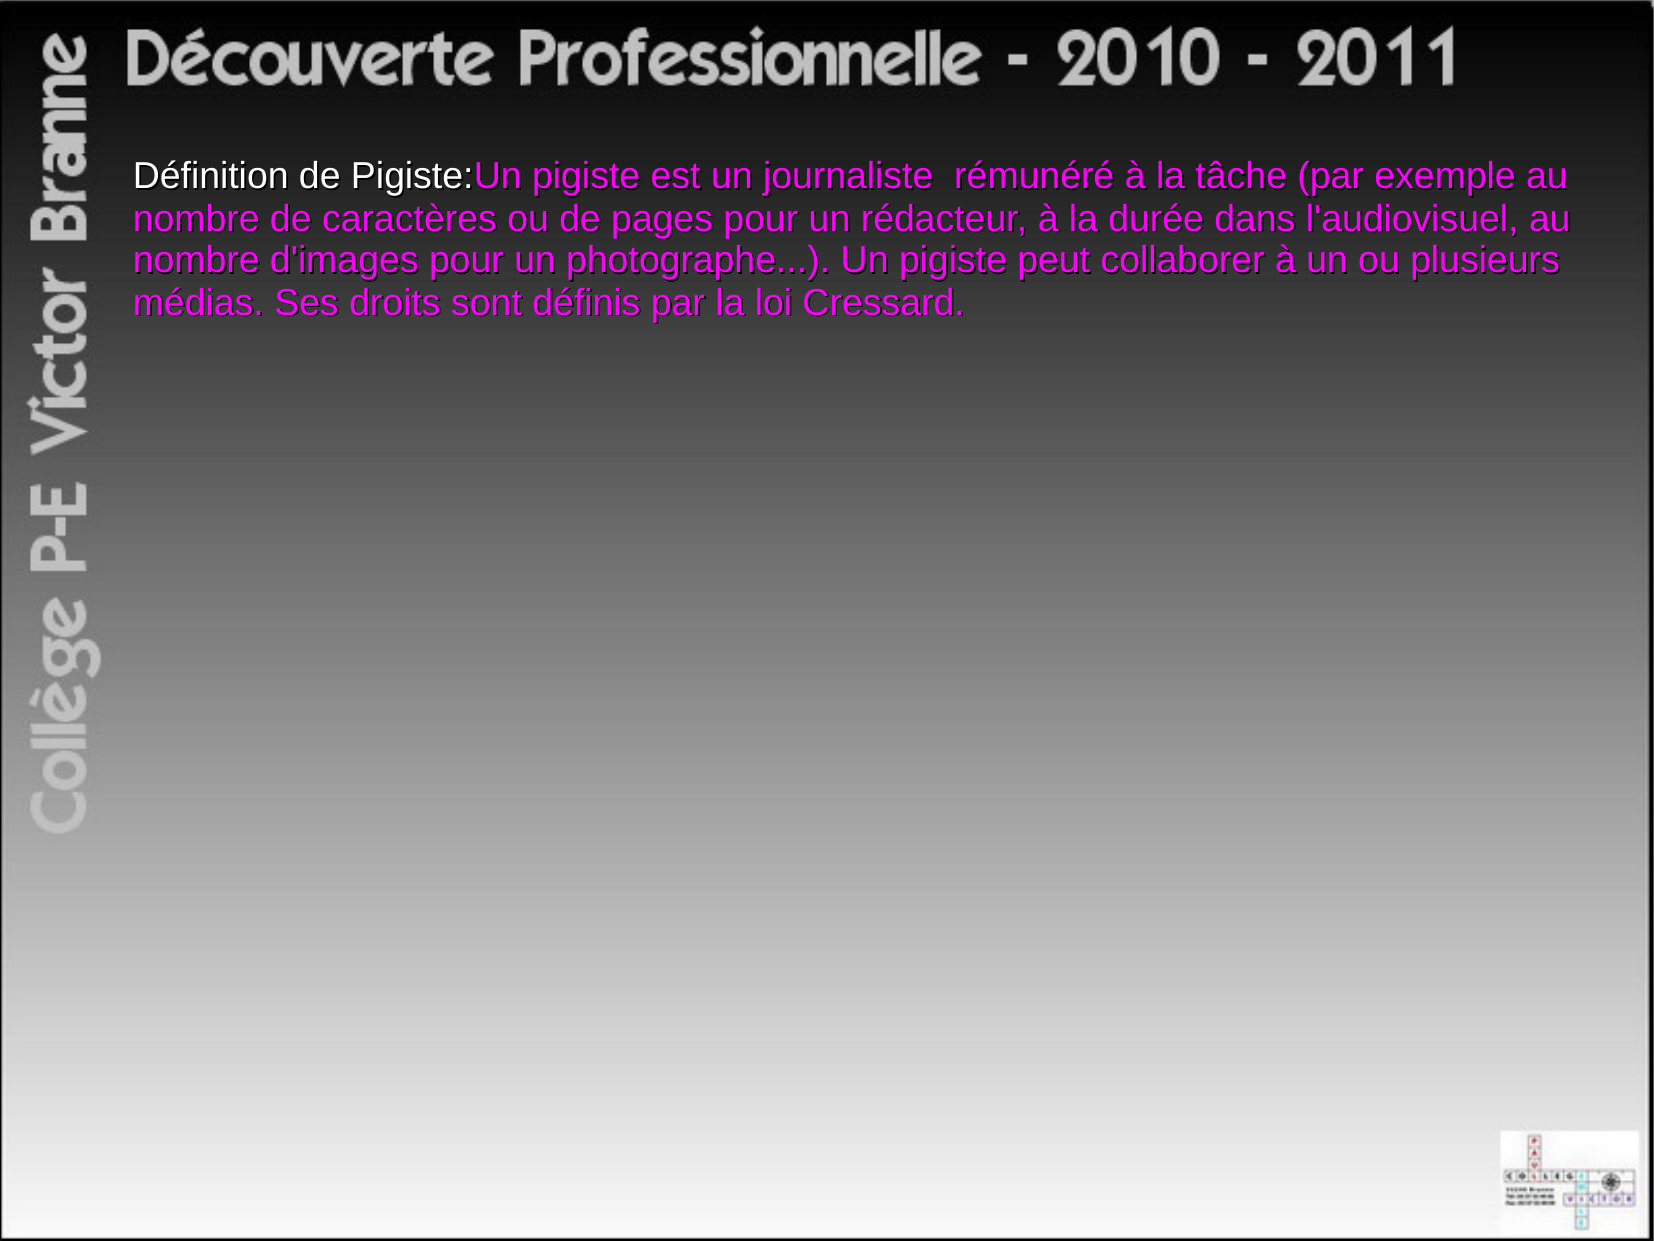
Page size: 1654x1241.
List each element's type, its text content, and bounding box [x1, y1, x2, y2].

text_box Définition de Pigiste:Un pigiste est un journaliste rémunéré à la tâche (par exemple au nombre de caractères ou de pages pour un rédacteur, à la durée dans l'audiovisuel, au nombre d'images pour un photographe...). Un pigiste peut collaborer à un ou plusieurs médias. Ses droits sont définis par la loi Cressard. [118, 147, 1625, 331]
picture [0, 0, 1654, 1241]
